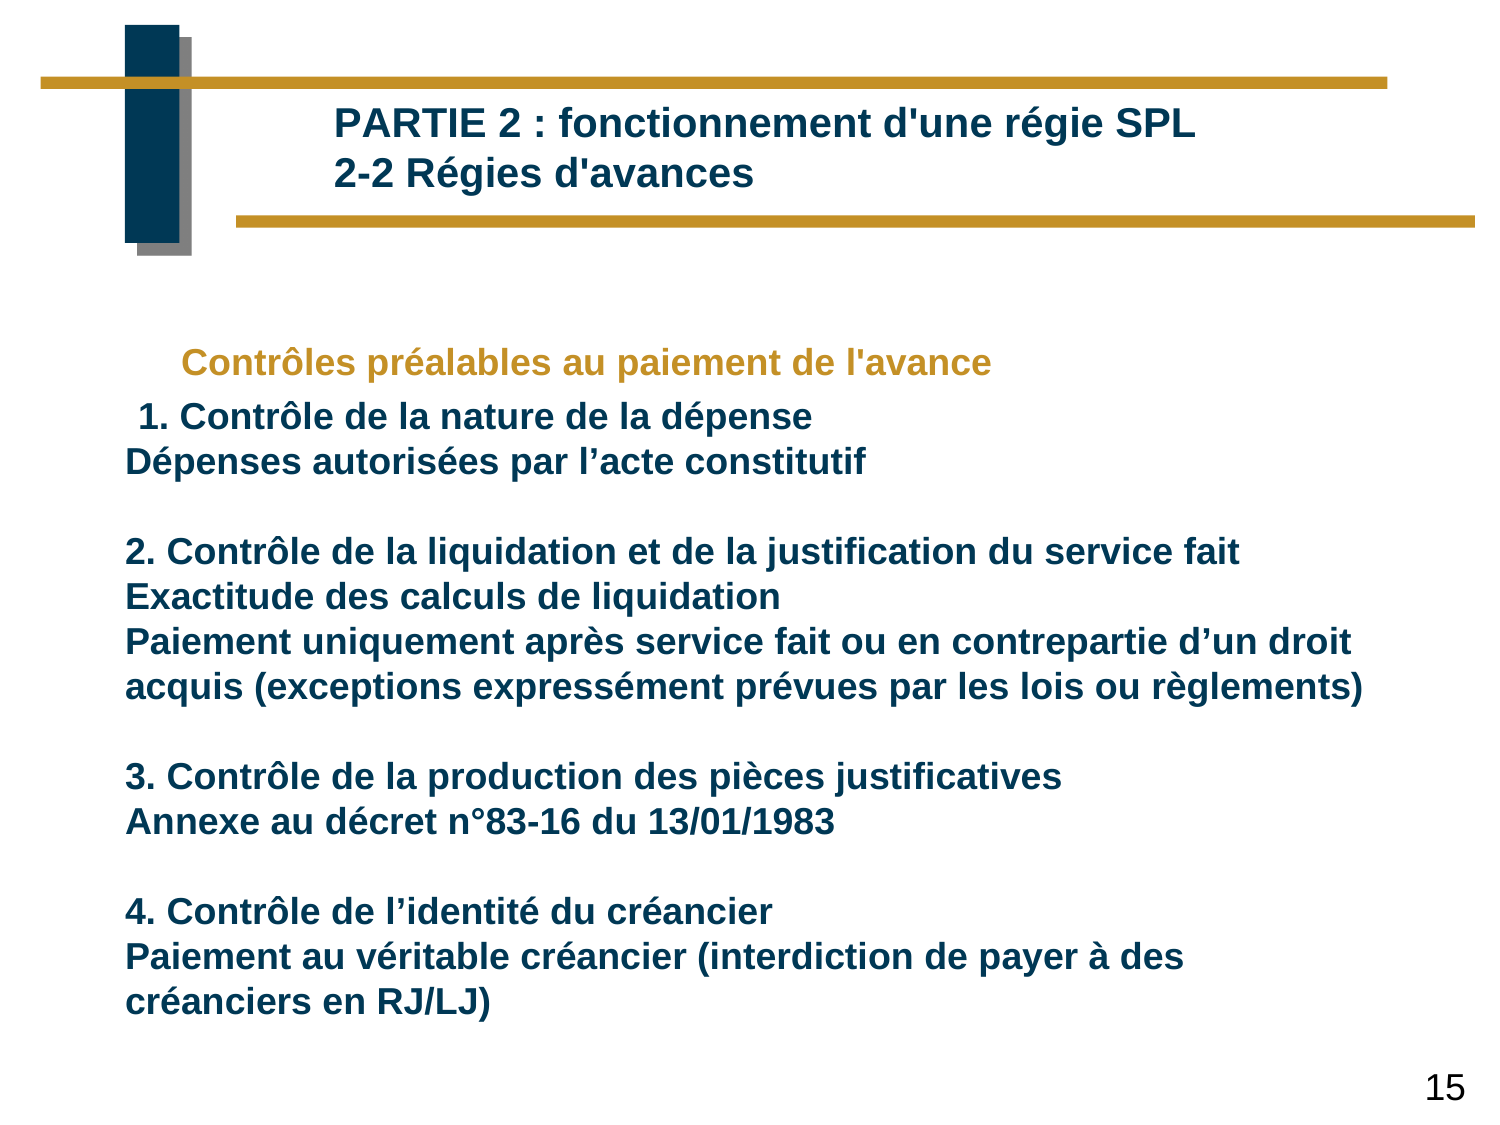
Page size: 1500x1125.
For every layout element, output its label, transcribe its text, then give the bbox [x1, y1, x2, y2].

title [121, 68, 1438, 179]
text_box [236, 215, 318, 228]
list Contrôles préalables au paiement de l'avance 1. Contrôle de la nature de la dépense Dépenses autorisées par l’acte constitutif 2. Contrôle de la liquidation et de la justification du service fait Exactitude des calculs de liquidation Paiement uniquement après service fait ou en contrepartie d’un droit acquis (exceptions expressément prévues par les lois ou règlements) 3. Contrôle de la production des pièces justificatives Annexe au décret n°83-16 du 13/01/1983 4. Contrôle de l’identité du créancier Paiement au véritable créancier (interdiction de payer à des créanciers en RJ/LJ) [125, 337, 1382, 1100]
text_box [40, 76, 121, 89]
text_box PARTIE 2 : fonctionnement d'une régie SPL 2-2 Régies d'avances [318, 179, 1316, 249]
text_box [1316, 215, 1475, 228]
text_box [124, 179, 180, 243]
list 15 [1252, 1062, 1489, 1125]
text_box [124, 24, 180, 68]
